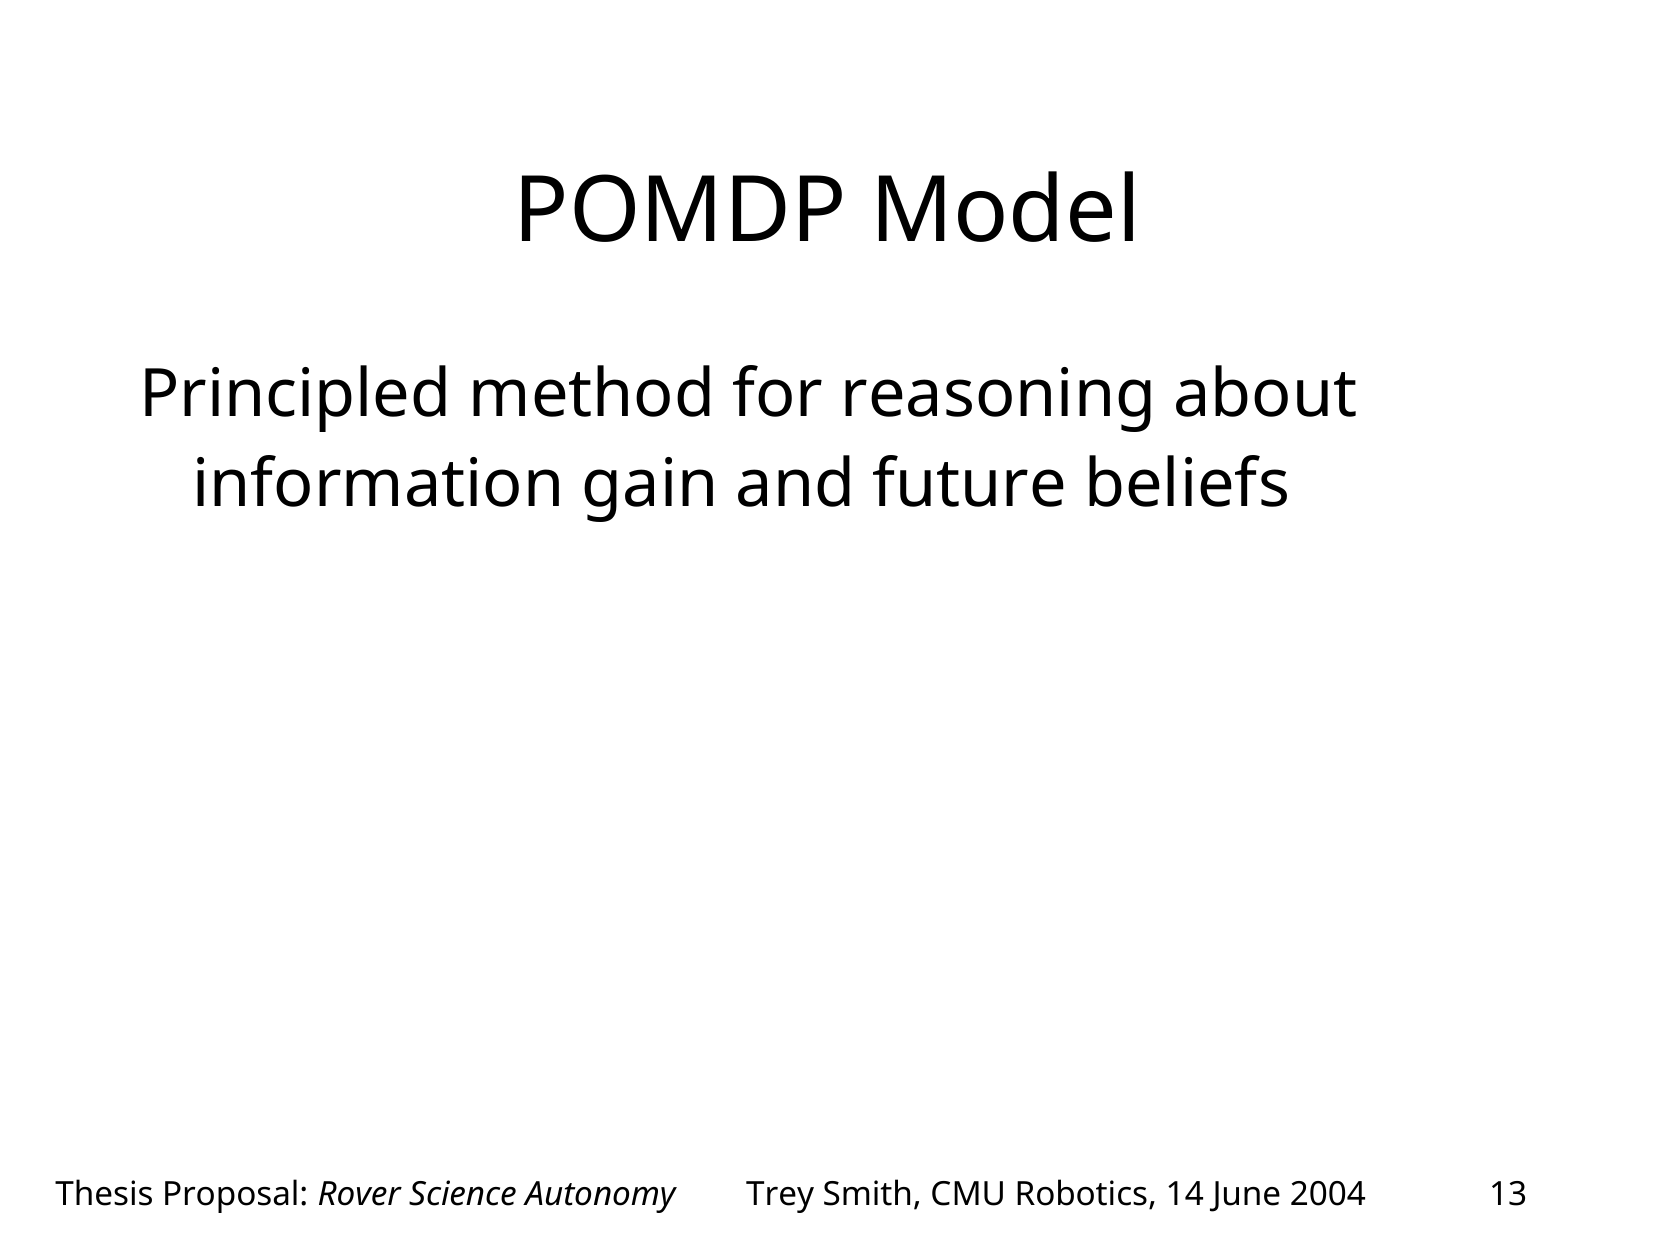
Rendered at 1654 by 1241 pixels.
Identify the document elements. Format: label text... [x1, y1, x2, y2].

title POMDP Model [121, 102, 1534, 311]
list Principled method for reasoning about information gain and future beliefs [121, 344, 1534, 1127]
